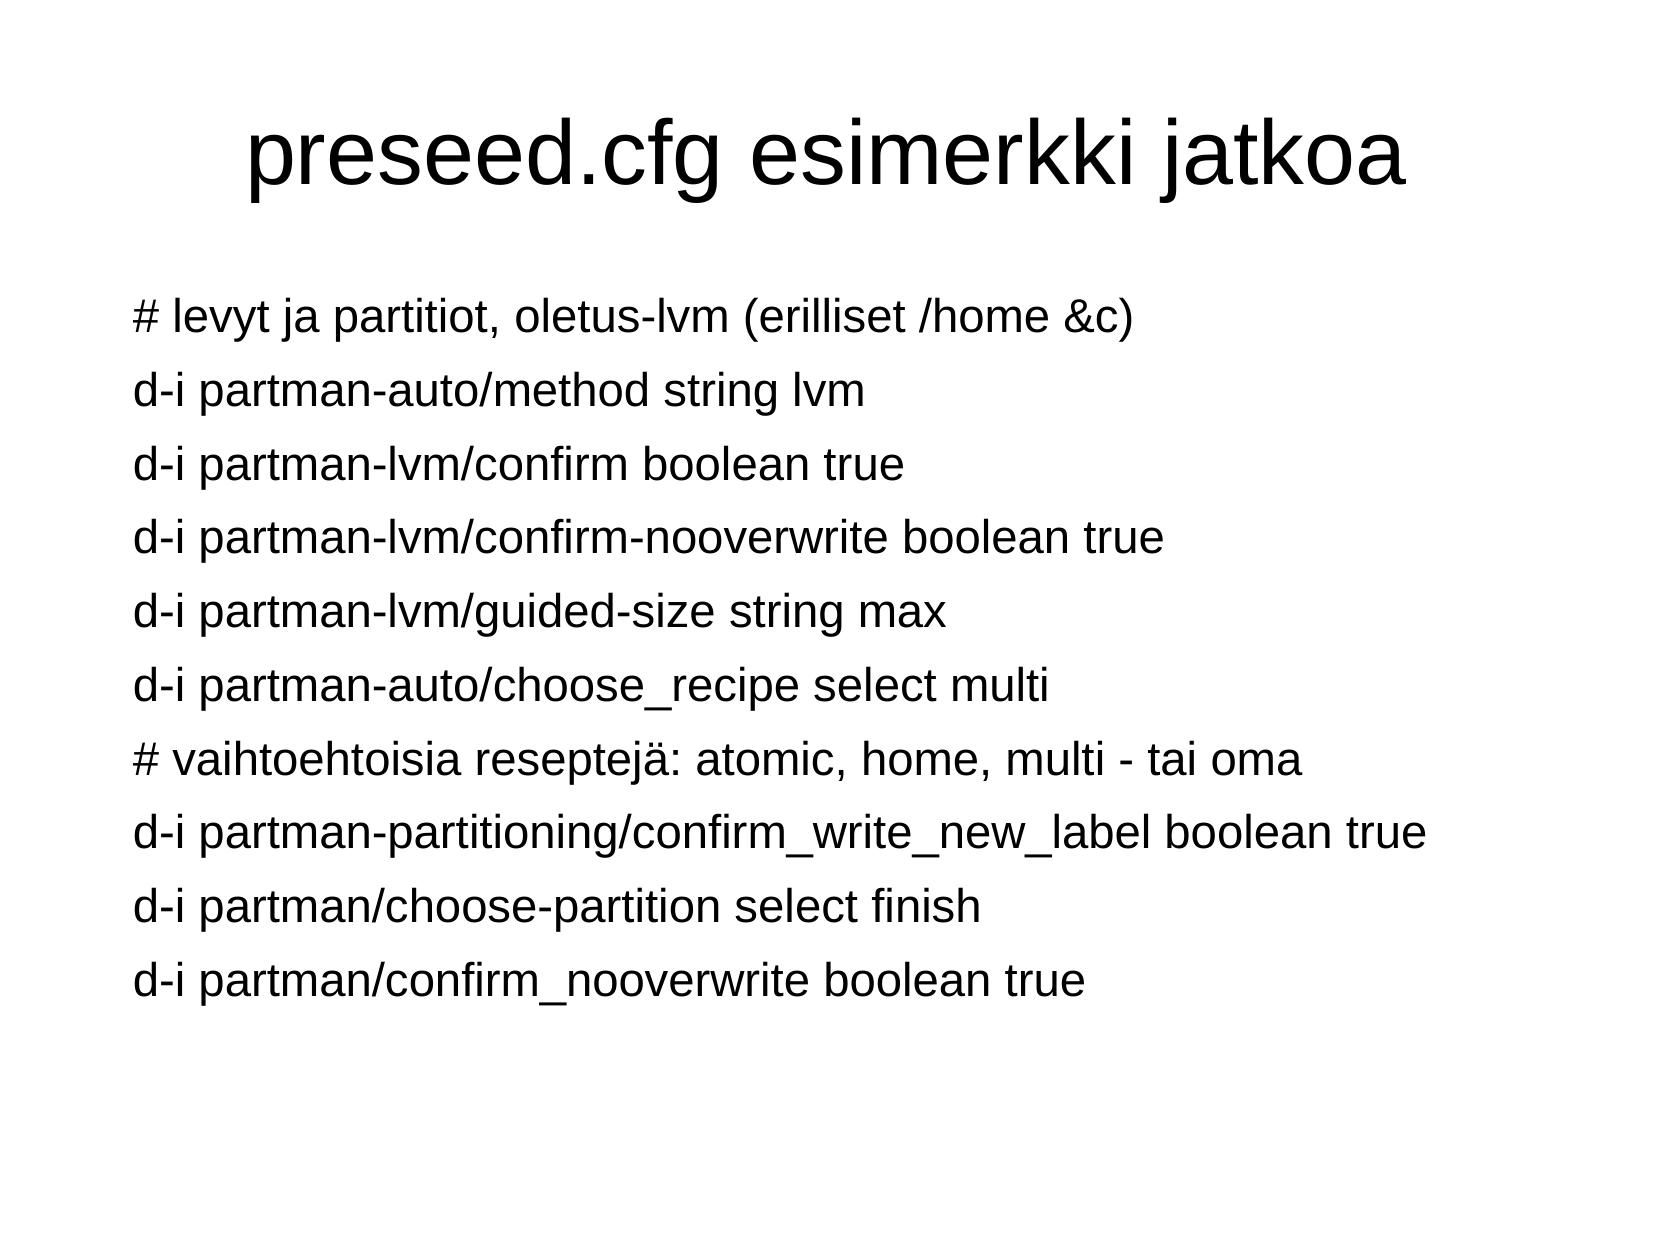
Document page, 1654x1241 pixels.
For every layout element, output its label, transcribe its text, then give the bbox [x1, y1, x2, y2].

title preseed.cfg esimerkki jatkoa [82, 49, 1571, 257]
list # levyt ja partitiot, oletus-lvm (erilliset /home &c) d-i partman-auto/method string lvm d-i partman-lvm/confirm boolean true d-i partman-lvm/confirm-nooverwrite boolean true d-i partman-lvm/guided-size string max d-i partman-auto/choose_recipe select multi # vaihtoehtoisia reseptejä: atomic, home, multi - tai oma d-i partman-partitioning/confirm_write_new_label boolean true d-i partman/choose-partition select finish d-i partman/confirm_nooverwrite boolean true [82, 290, 1571, 1010]
